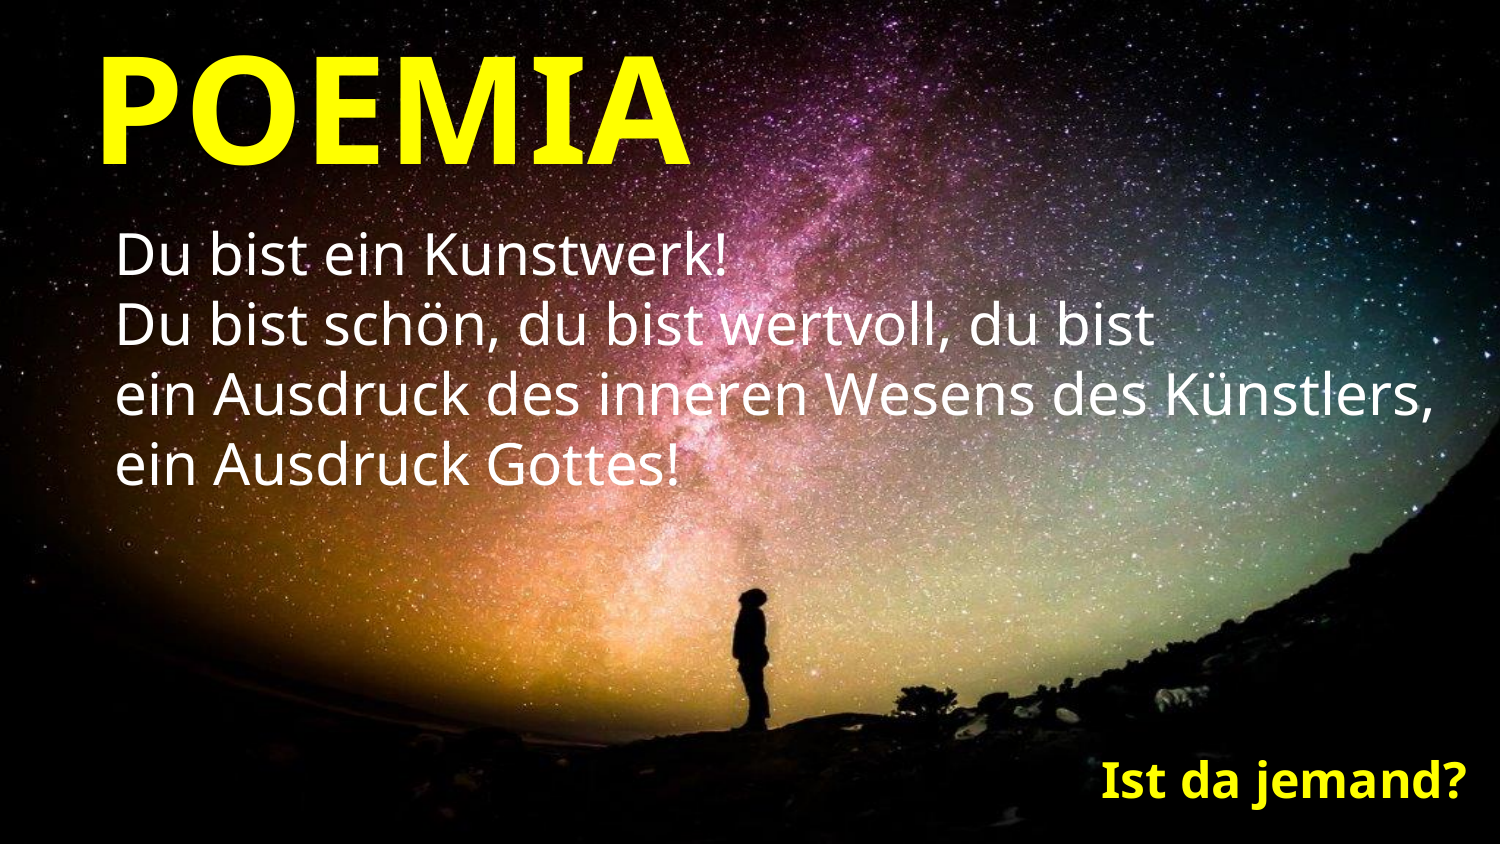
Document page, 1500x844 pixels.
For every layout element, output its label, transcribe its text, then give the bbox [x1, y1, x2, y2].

list [76, 185, 1427, 576]
text_box Du bist ein Kunstwerk! Du bist schön, du bist wertvoll, du bist ein Ausdruck des inneren Wesens des Künstlers, ein Ausdruck Gottes! [100, 209, 1471, 505]
picture [0, 0, 1500, 844]
text_box Ist da jemand? [1021, 740, 1483, 817]
title POEMIA [75, 33, 1471, 175]
